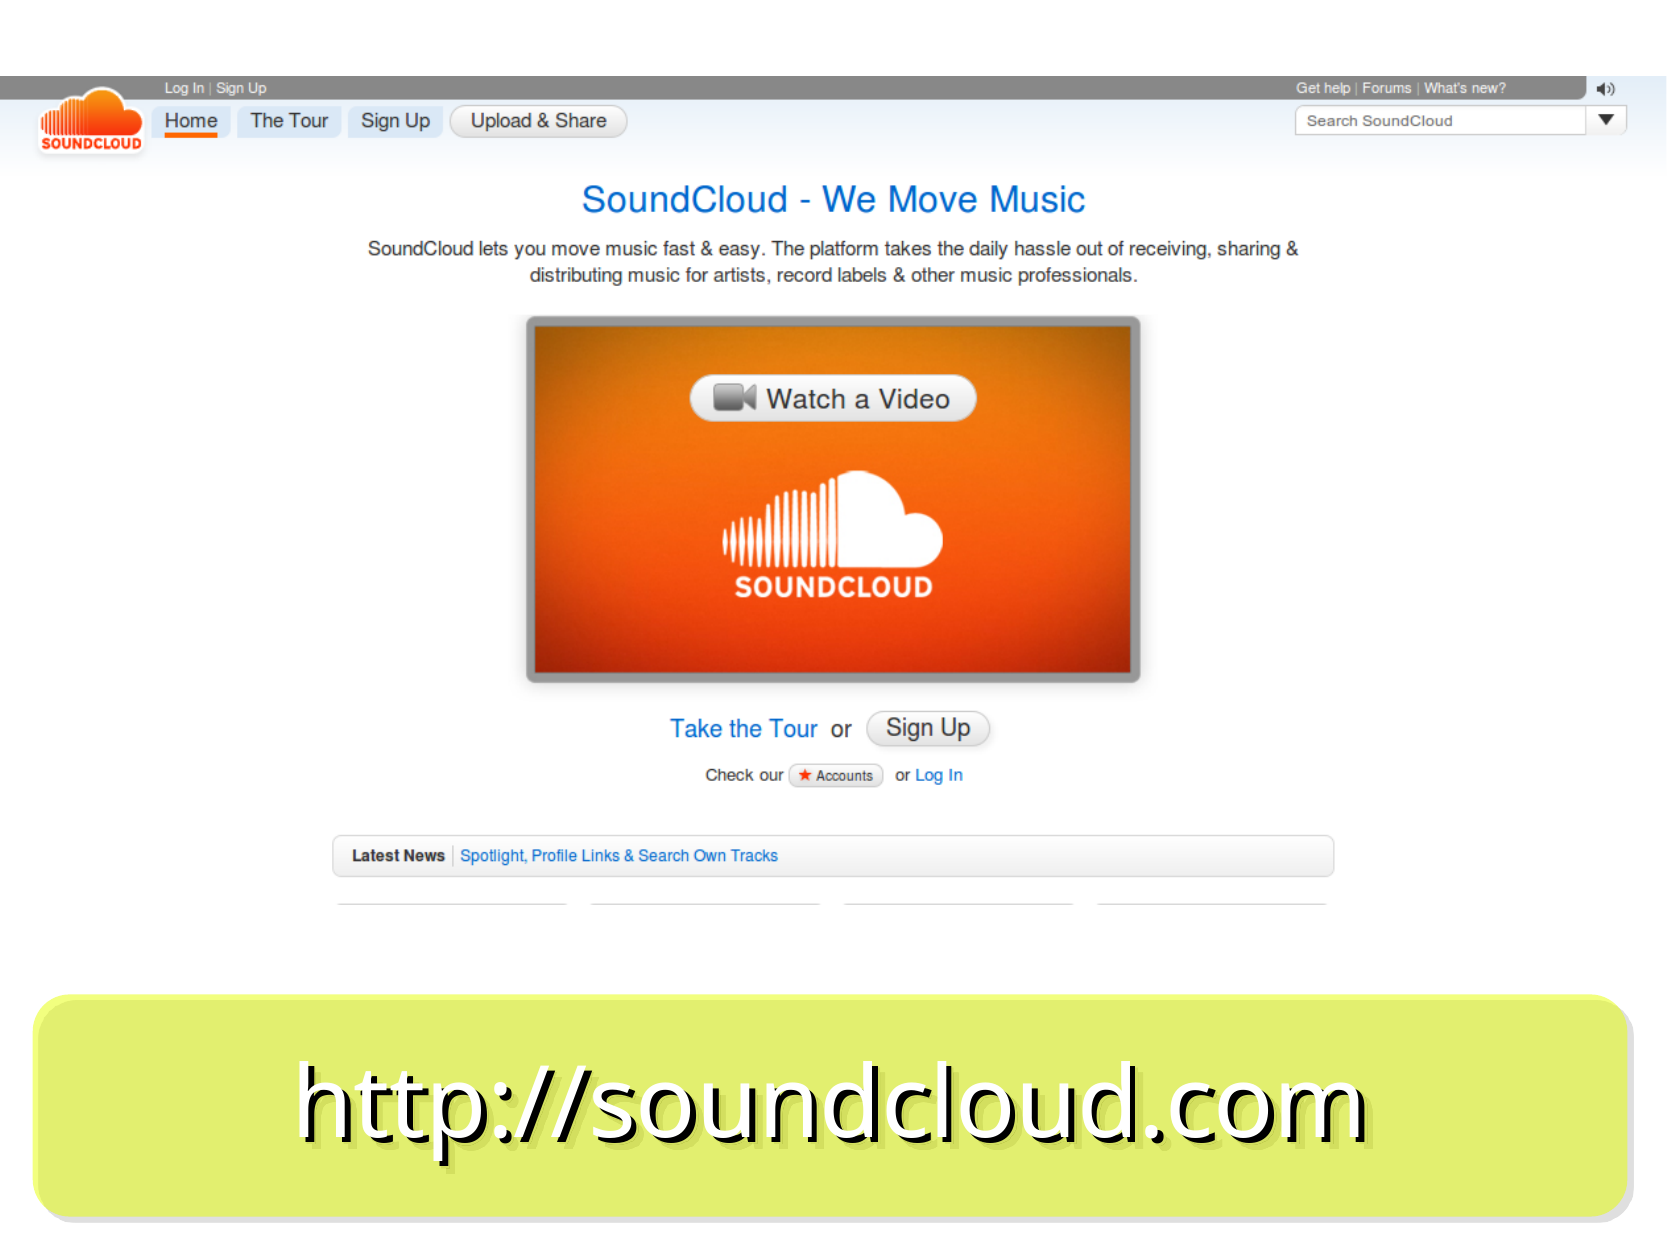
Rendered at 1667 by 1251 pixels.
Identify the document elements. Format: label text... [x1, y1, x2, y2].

text_box http://soundcloud.com [32, 994, 1628, 1217]
picture [0, 76, 1667, 905]
